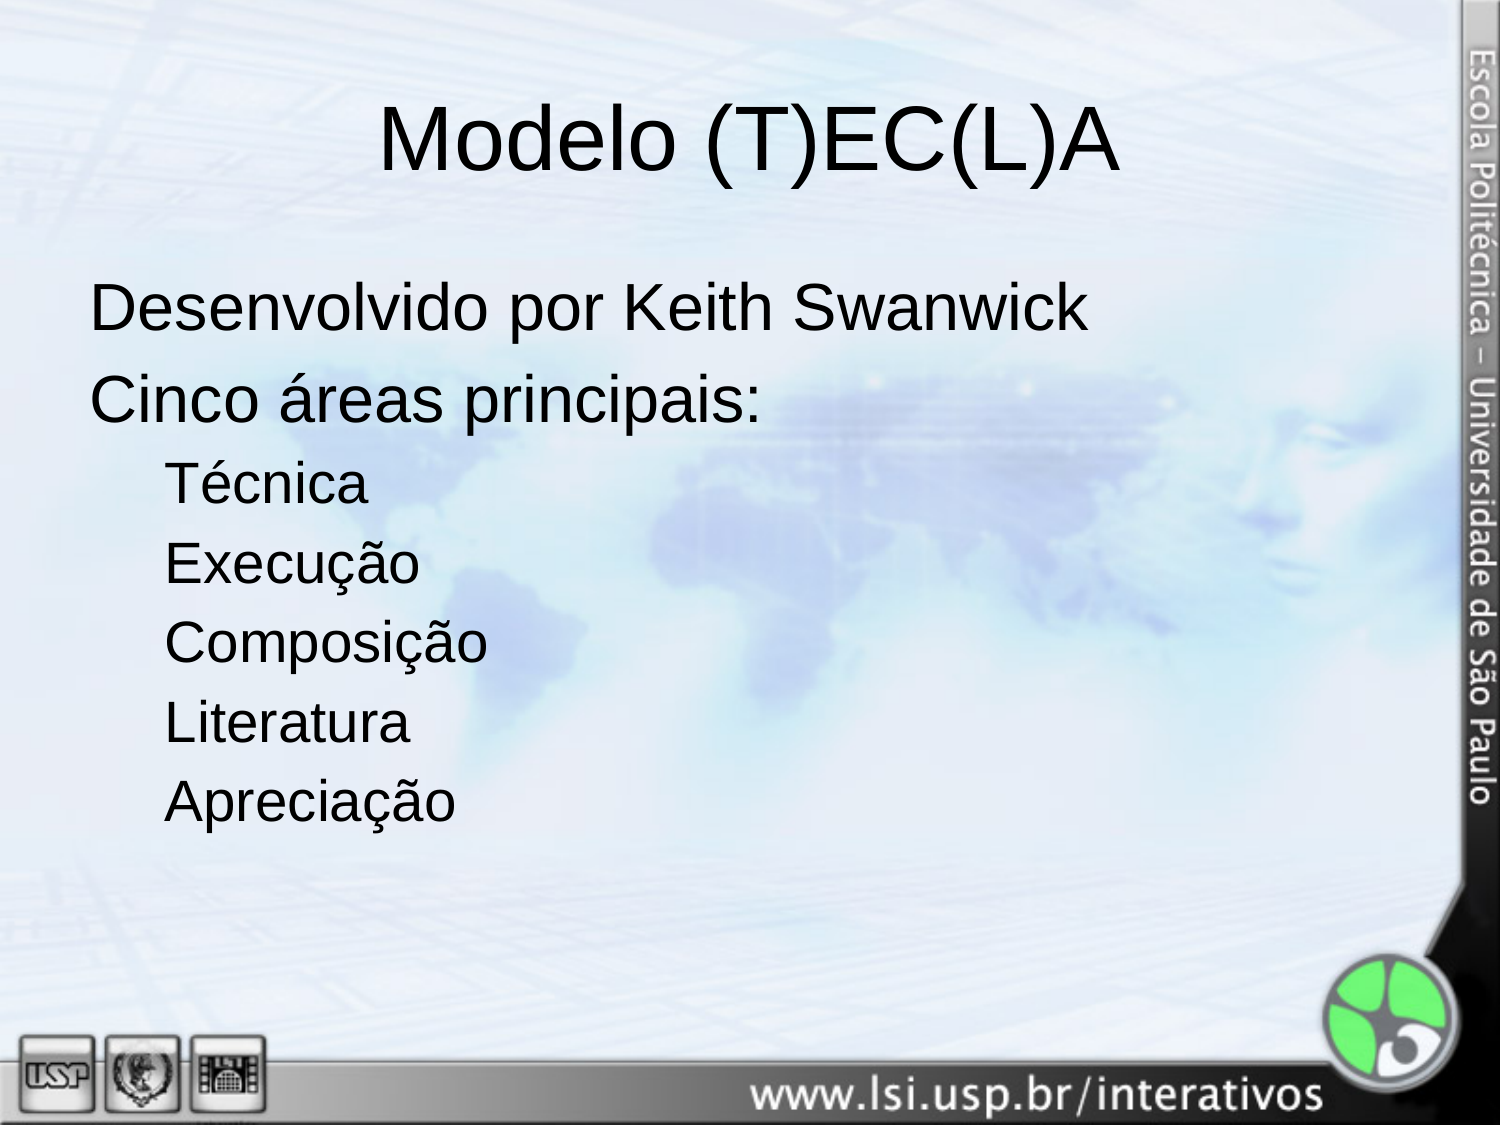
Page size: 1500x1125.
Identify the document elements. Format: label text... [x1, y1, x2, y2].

list Desenvolvido por Keith Swanwick Cinco áreas principais: Técnica Execução Composição Literatura Apreciação [75, 262, 1426, 1006]
title Modelo (T)EC(L)A [75, 45, 1426, 233]
picture [0, 0, 1500, 1125]
